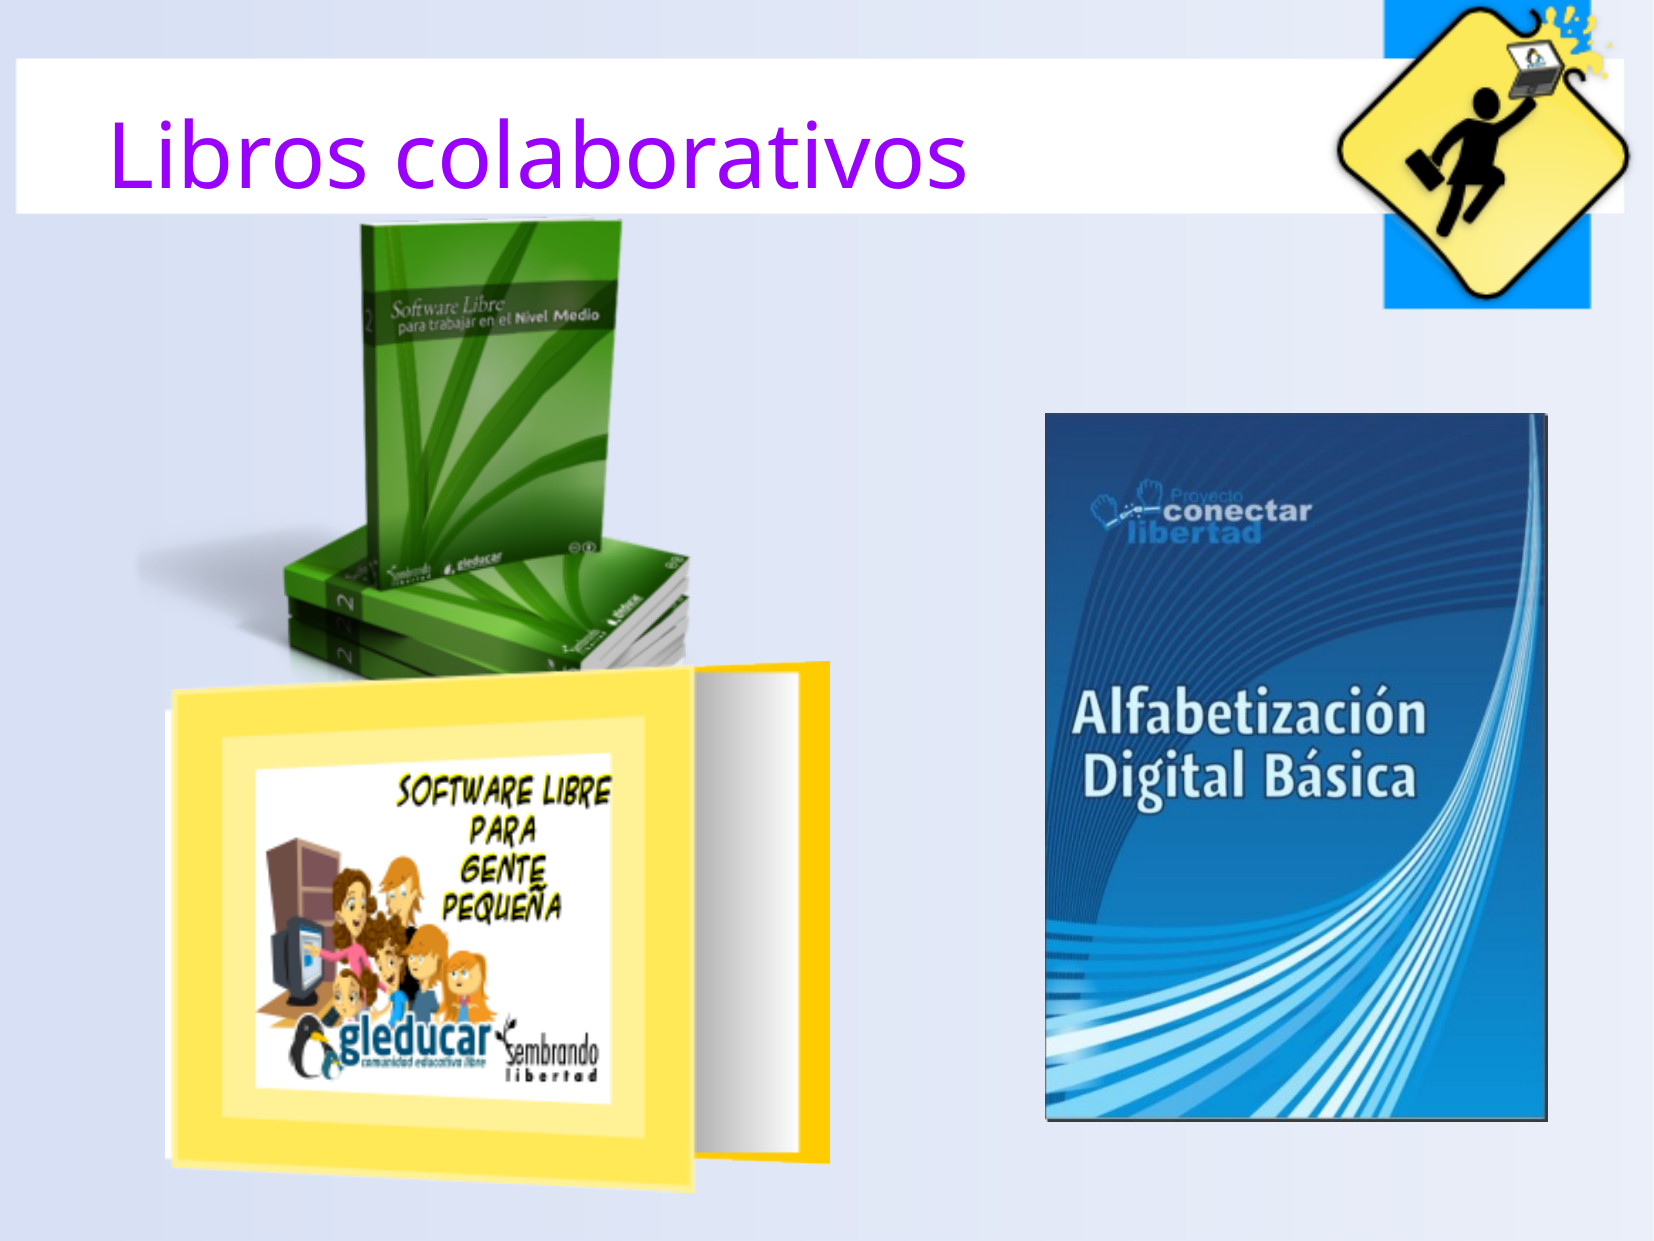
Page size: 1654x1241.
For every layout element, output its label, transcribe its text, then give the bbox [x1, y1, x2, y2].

picture [0, 0, 1654, 1241]
title Libros colaborativos [82, 49, 1571, 257]
